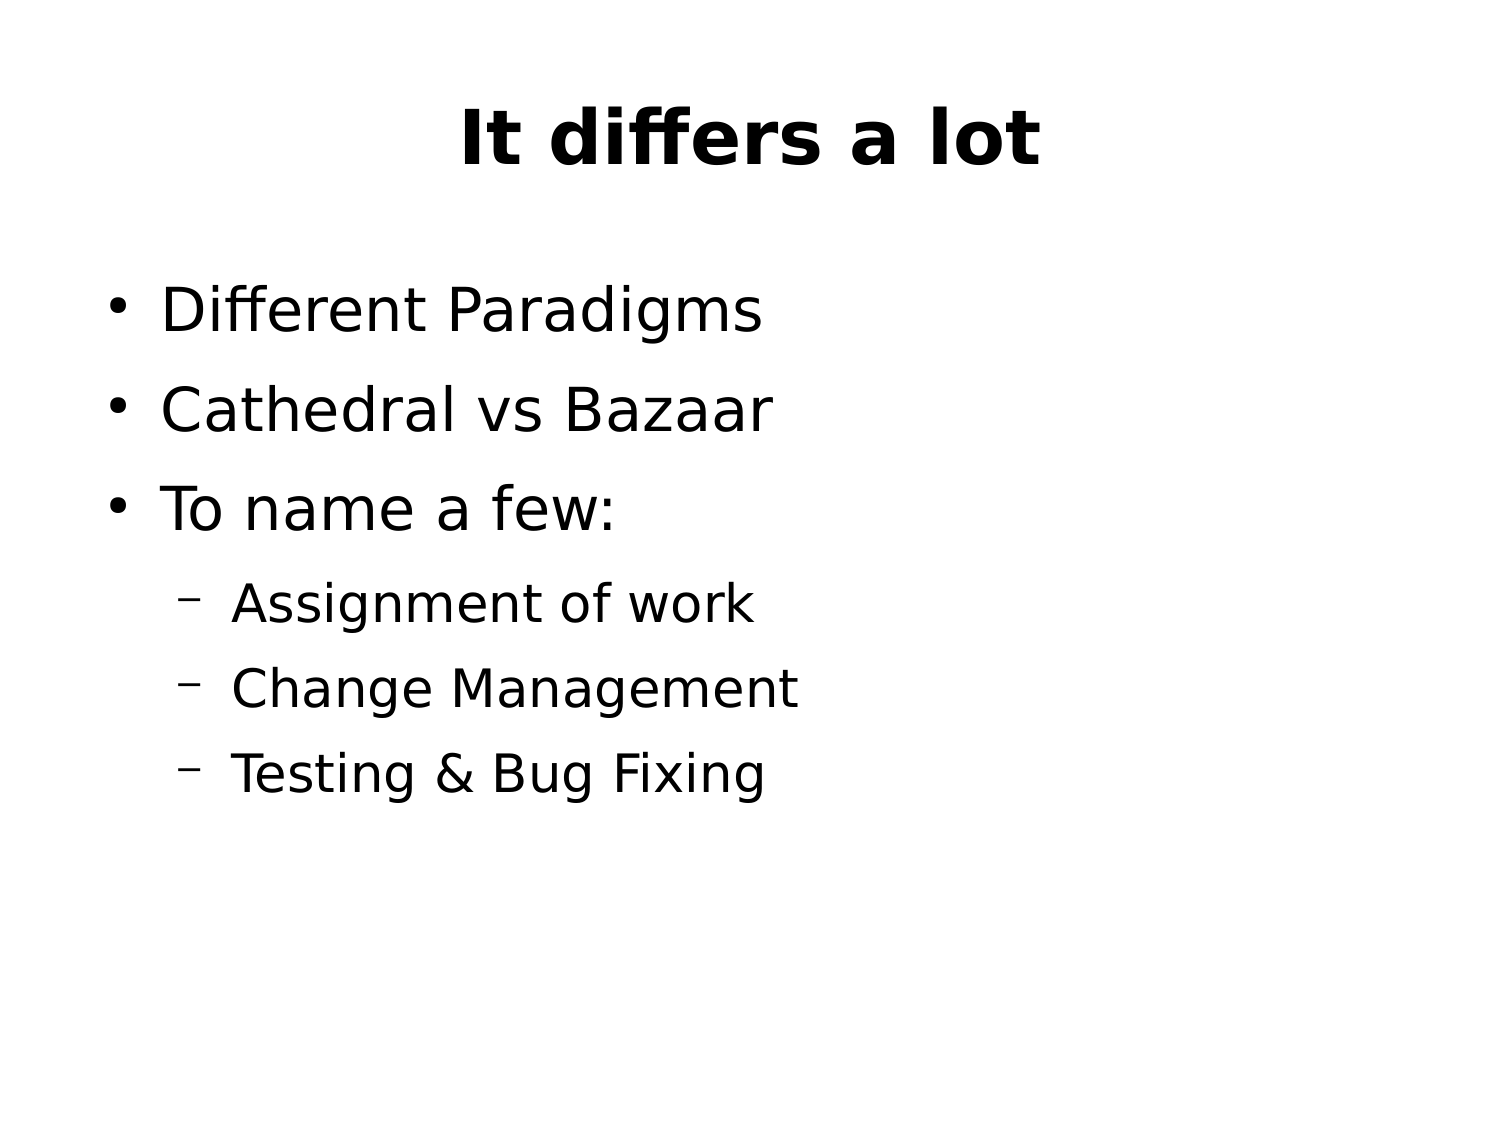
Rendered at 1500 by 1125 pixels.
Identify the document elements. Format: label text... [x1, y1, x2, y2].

list Different Paradigms Cathedral vs Bazaar To name a few: Assignment of work Change Management Testing & Bug Fixing [75, 263, 1425, 1063]
title It differs a lot [75, 68, 1425, 201]
